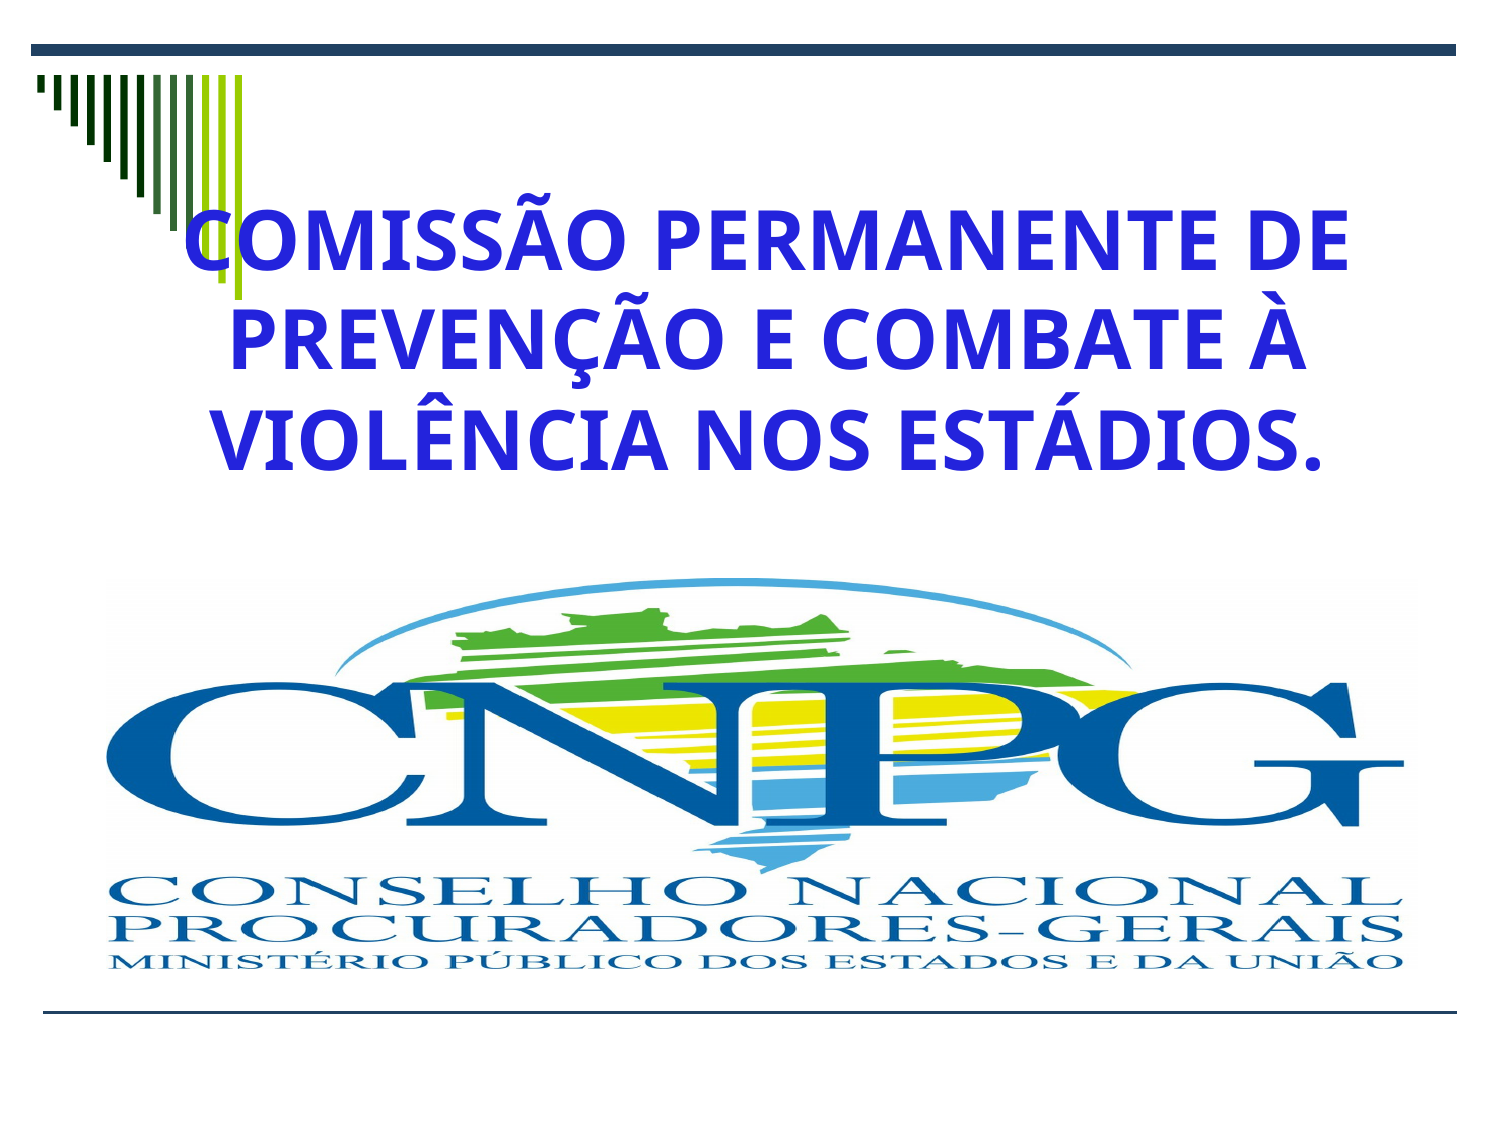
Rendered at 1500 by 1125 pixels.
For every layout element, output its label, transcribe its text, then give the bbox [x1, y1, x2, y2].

title COMISSÃO PERMANENTE DE PREVENÇÃO E COMBATE À VIOLÊNCIA NOS ESTÁDIOS. [94, 118, 1441, 556]
picture [106, 578, 1418, 969]
